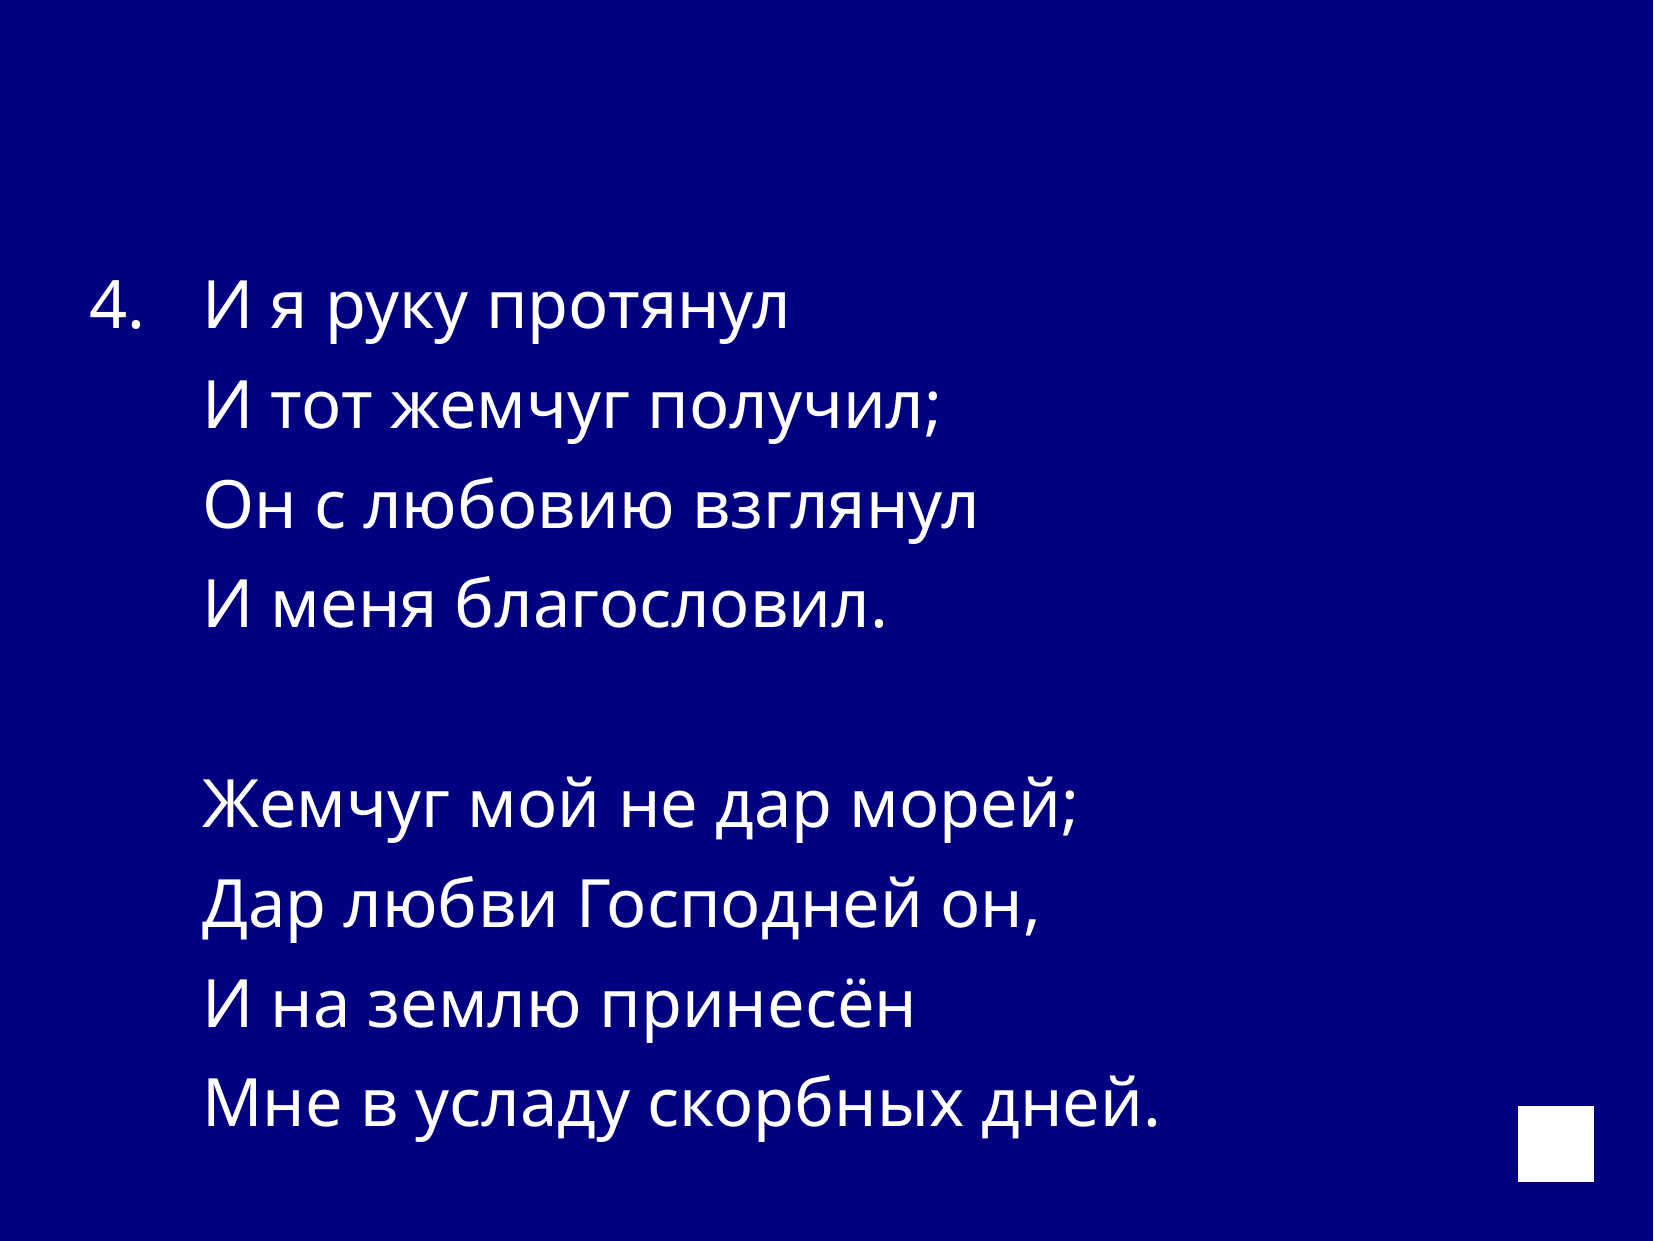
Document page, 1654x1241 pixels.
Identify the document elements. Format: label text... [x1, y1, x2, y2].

text_box 4. И я руку протянул И тот жемчуг получил; Он с любовию взглянул И меня благословил. Жемчуг мой не дар морей; Дар любви Господней он, И на землю принесён Мне в усладу скорбных дней. [75, 150, 1576, 1163]
text_box [1518, 1106, 1594, 1182]
